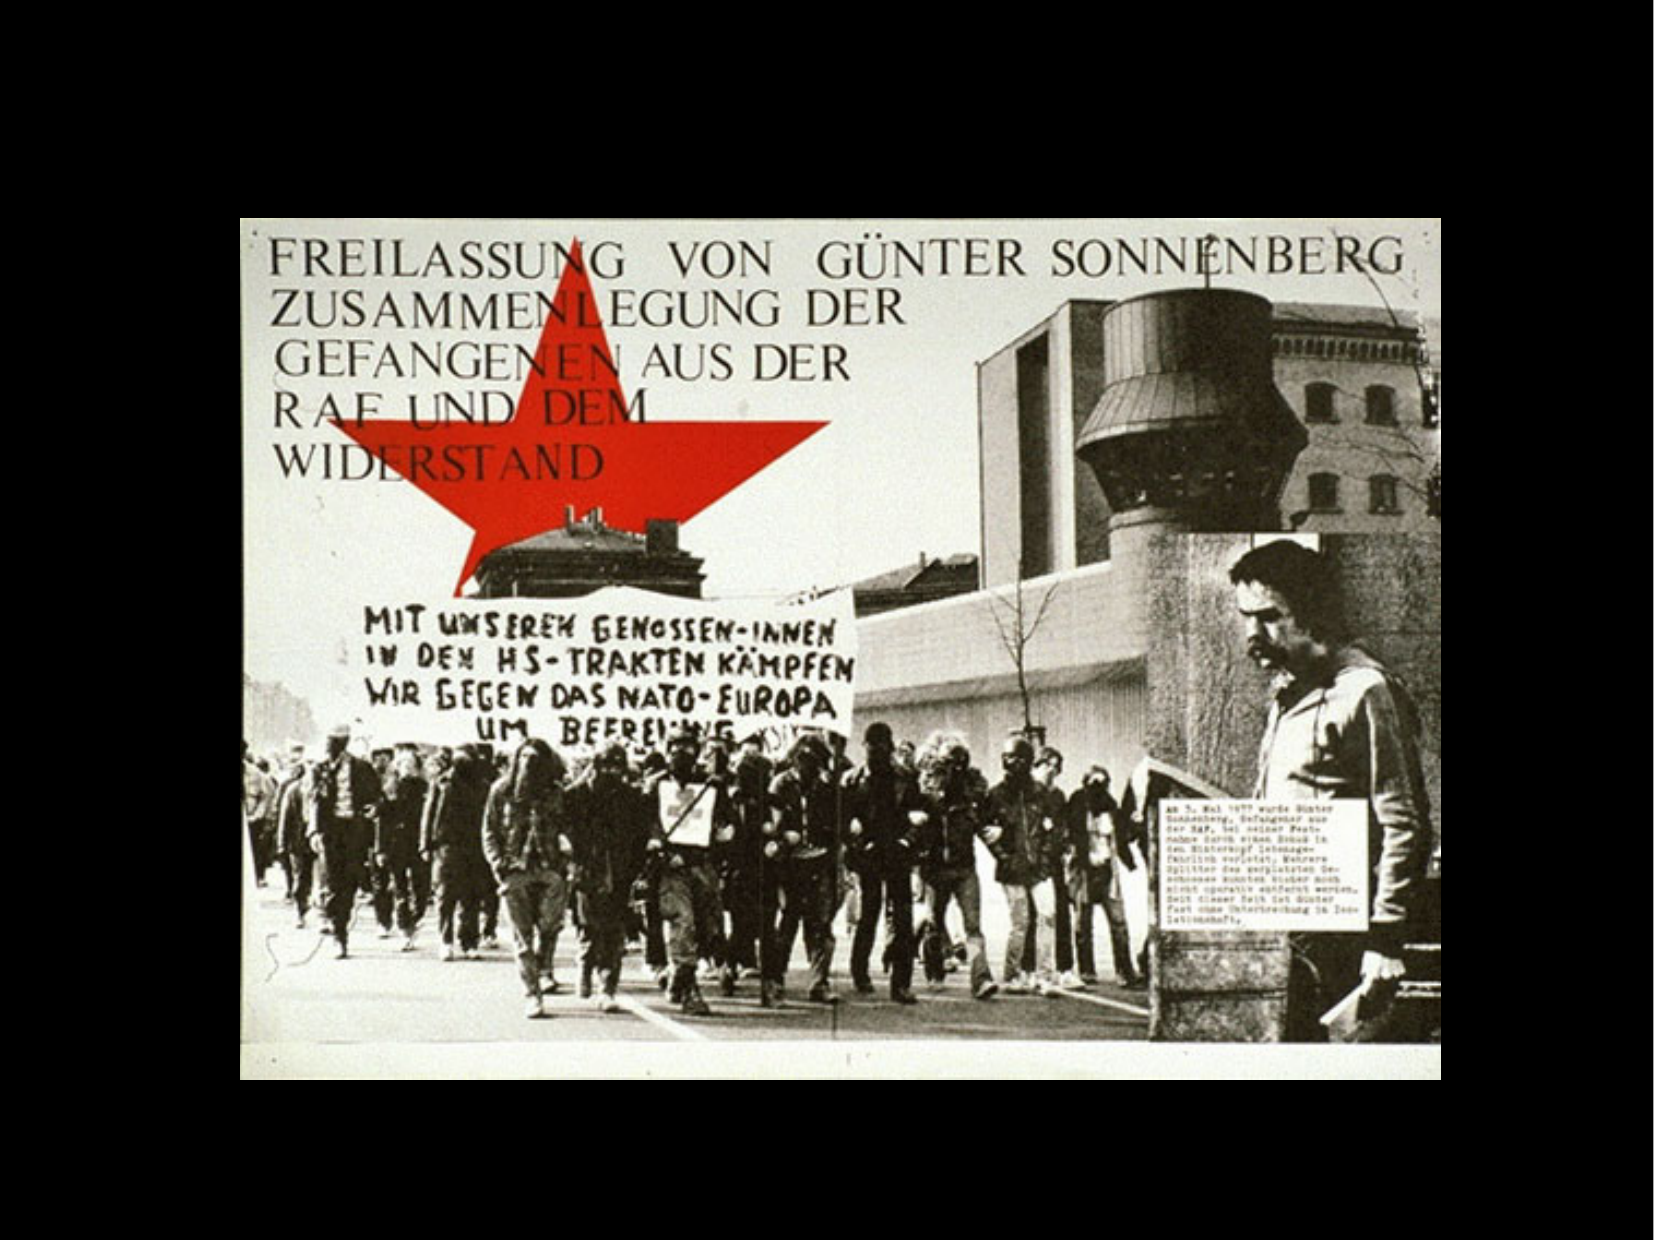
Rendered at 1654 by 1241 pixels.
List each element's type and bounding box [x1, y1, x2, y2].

picture [240, 218, 1441, 1081]
